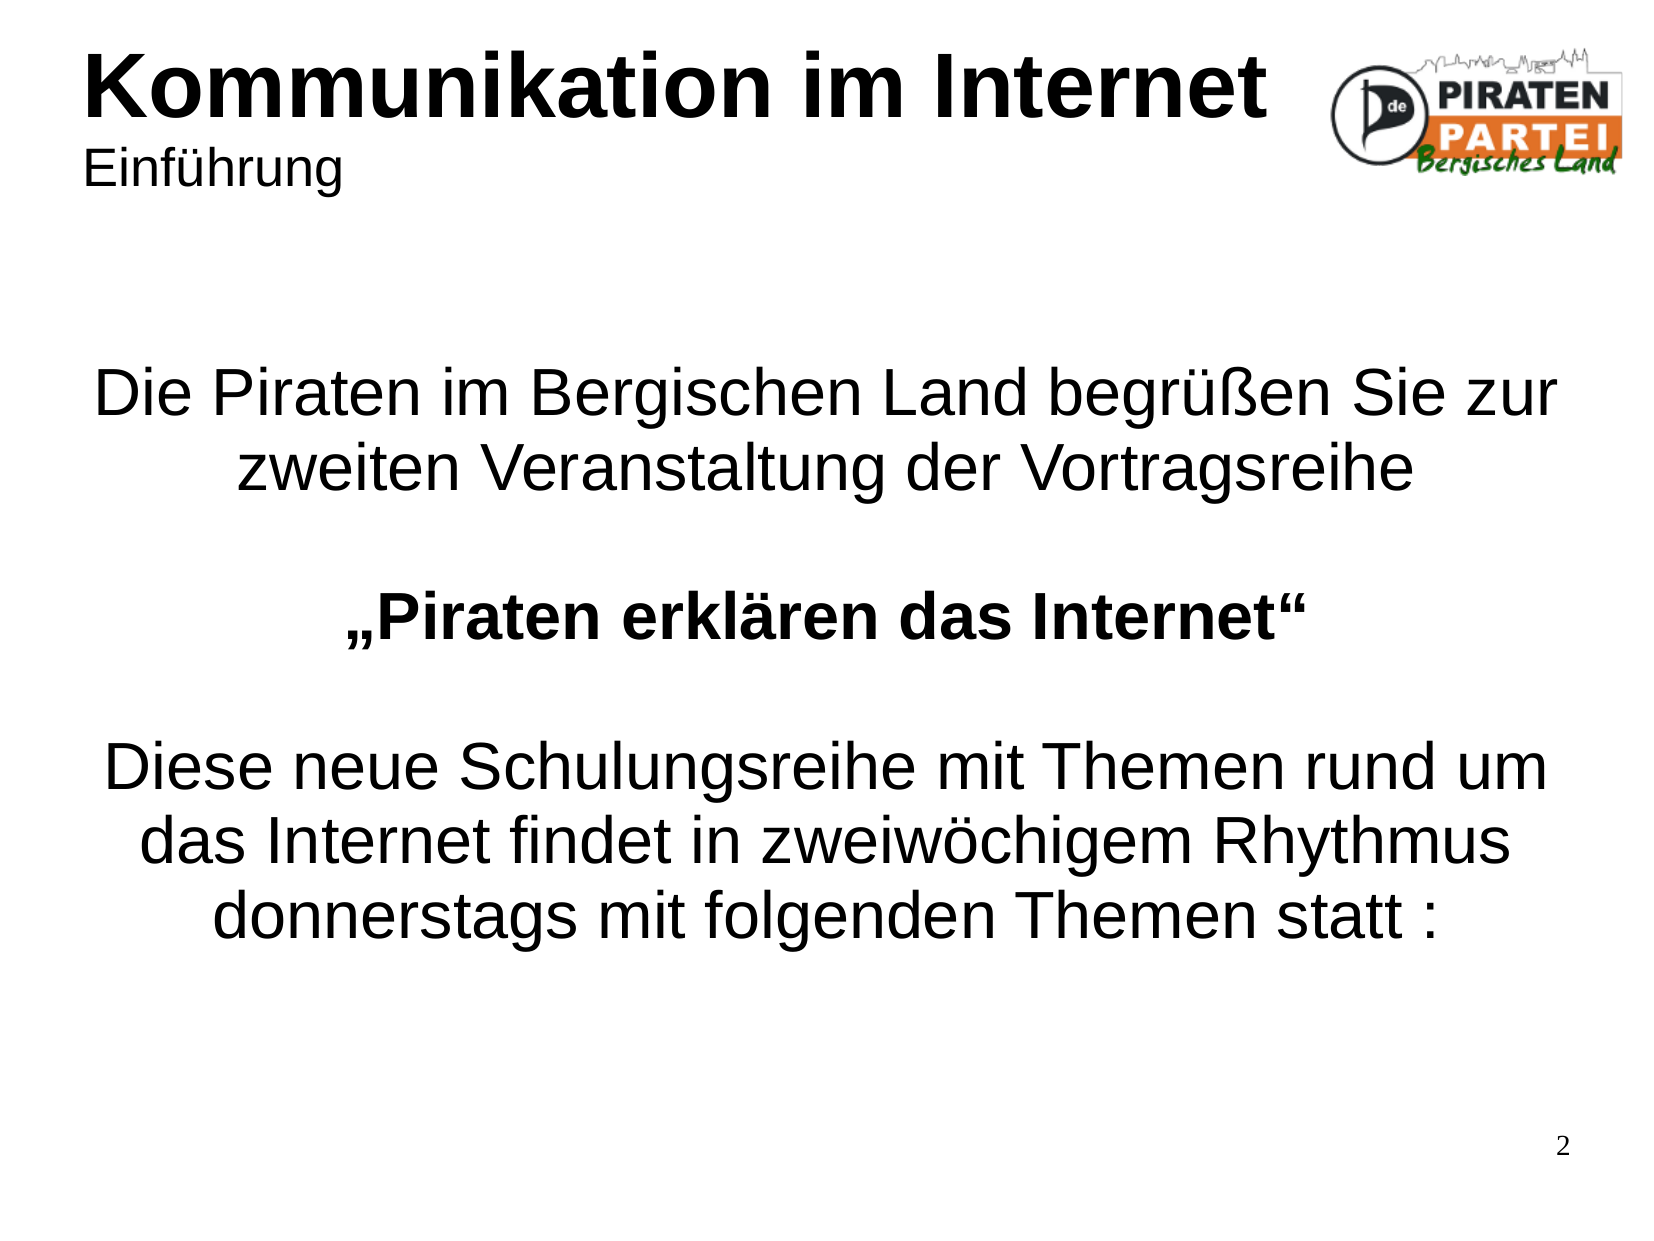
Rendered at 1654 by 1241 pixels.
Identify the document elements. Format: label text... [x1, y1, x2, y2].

picture [1328, 47, 1625, 176]
title Kommunikation im Internet Einführung [82, 34, 1571, 198]
subtitle Die Piraten im Bergischen Land begrüßen Sie zur zweiten Veranstaltung der Vortragsreihe „Piraten erklären das Internet“ Diese neue Schulungsreihe mit Themen rund um das Internet findet in zweiwöchigem Rhythmus donnerstags mit folgenden Themen statt : [82, 206, 1571, 1102]
